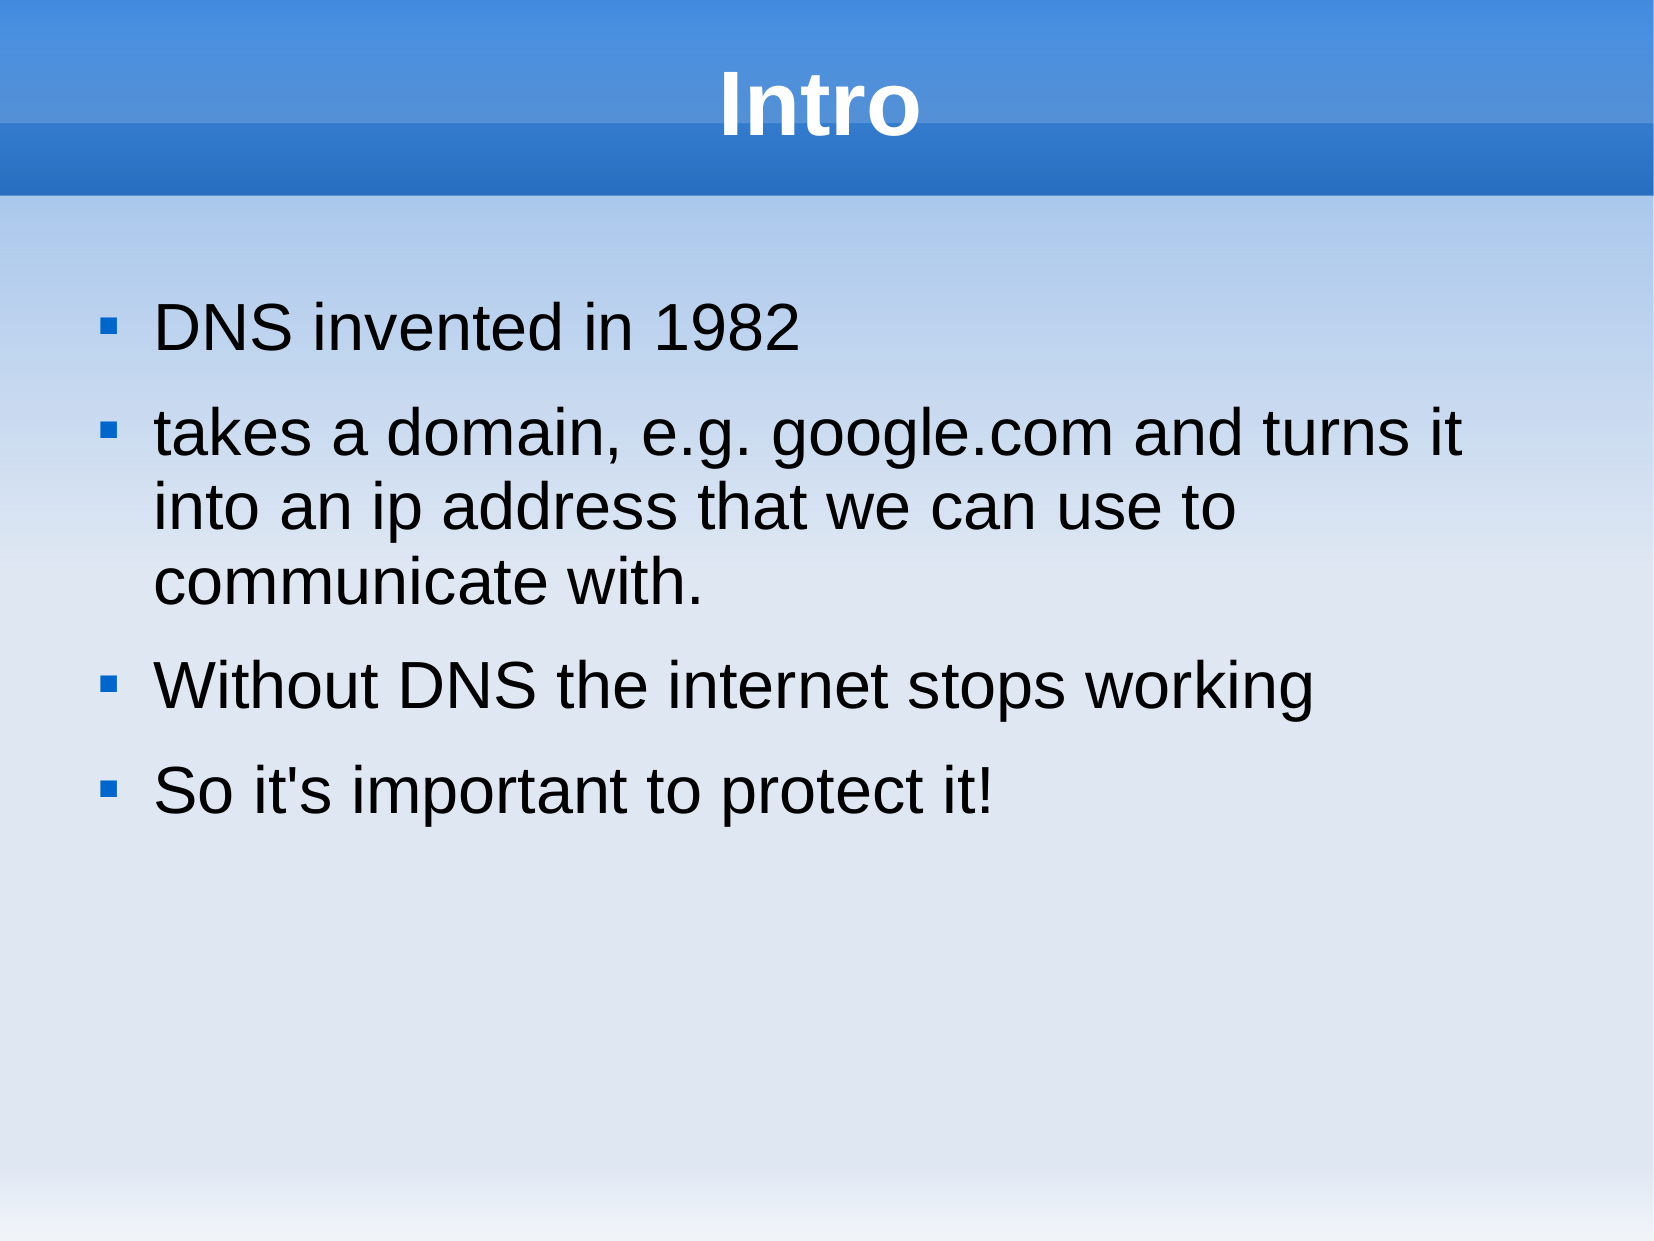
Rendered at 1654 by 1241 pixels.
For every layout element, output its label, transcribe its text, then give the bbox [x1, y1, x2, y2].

list DNS invented in 1982 takes a domain, e.g. google.com and turns it into an ip address that we can use to communicate with. Without DNS the internet stops working So it's important to protect it! [82, 290, 1571, 1094]
title Intro [76, 7, 1565, 200]
picture [0, 0, 1654, 1241]
